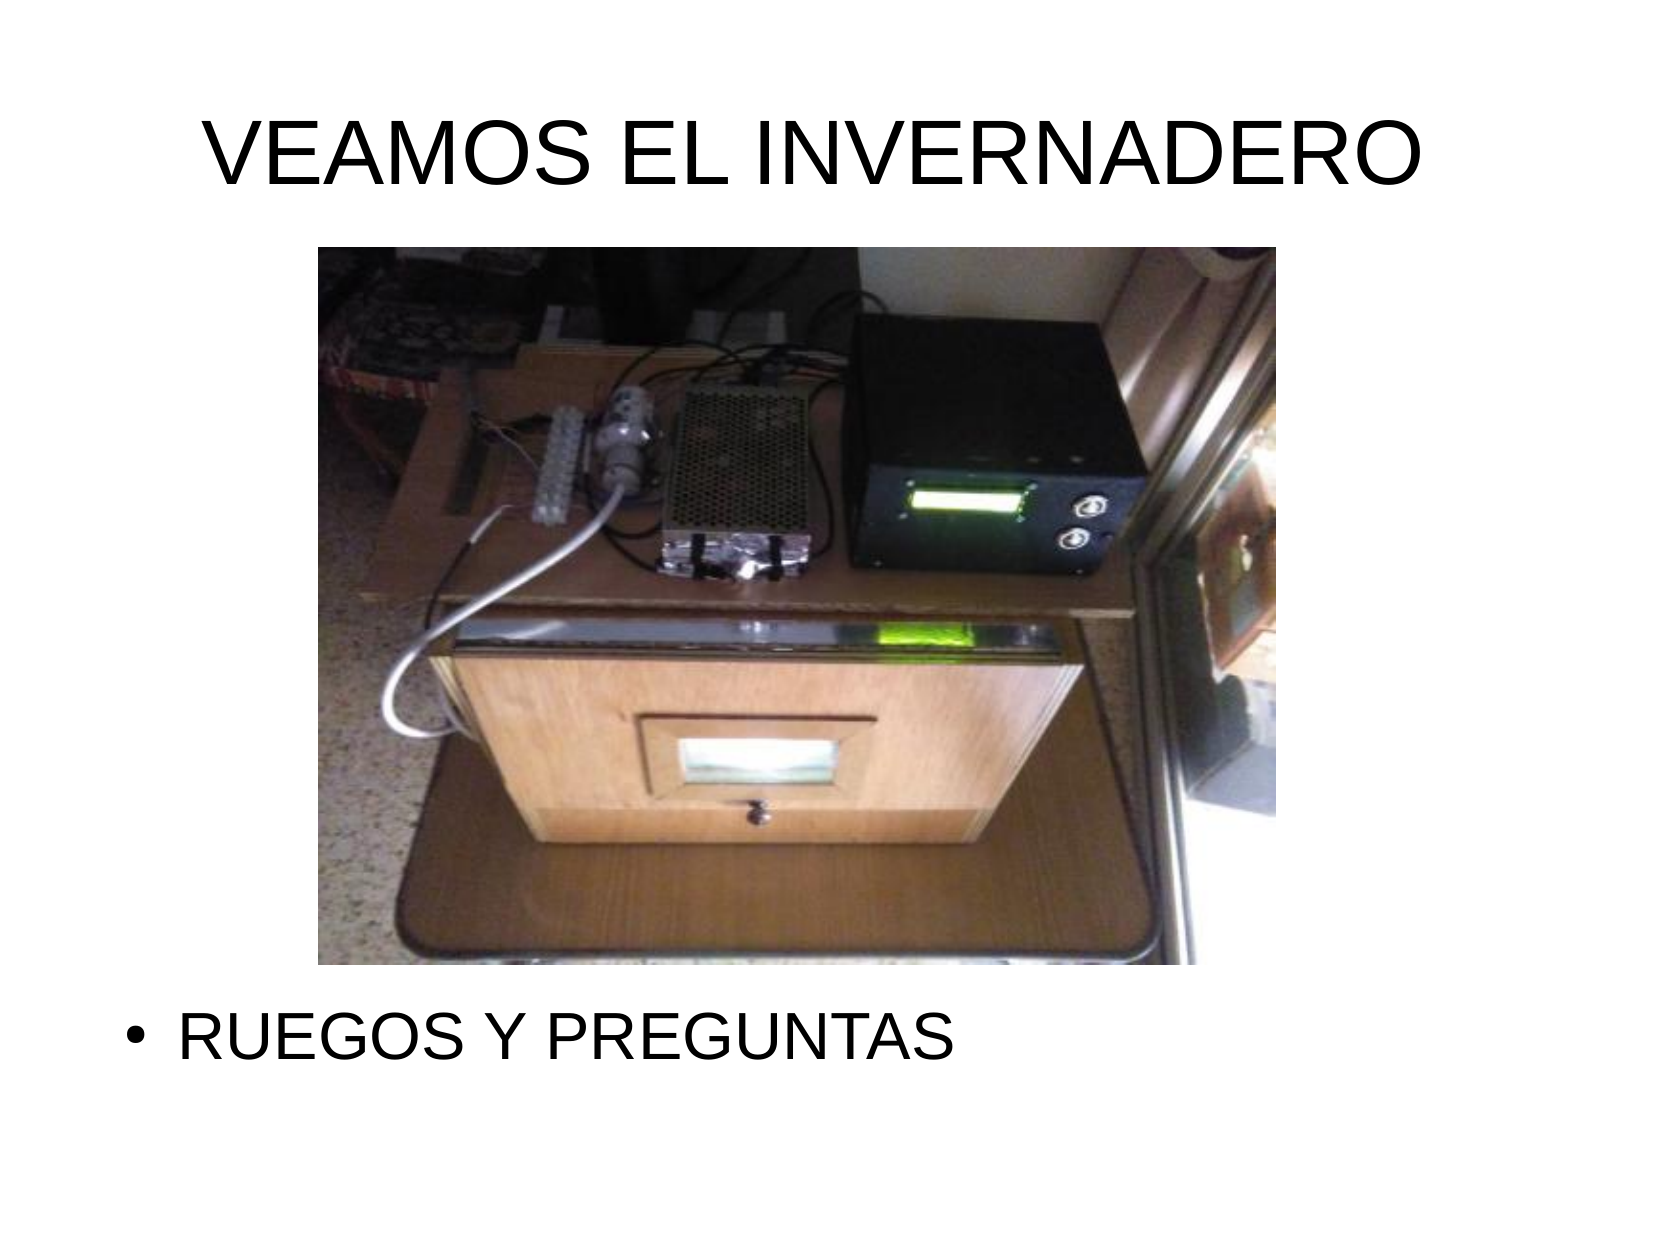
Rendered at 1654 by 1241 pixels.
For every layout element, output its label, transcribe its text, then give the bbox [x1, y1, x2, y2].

picture [318, 247, 1276, 965]
title VEAMOS EL INVERNADERO [82, 49, 1571, 257]
list RUEGOS Y PREGUNTAS [106, 790, 1595, 1134]
